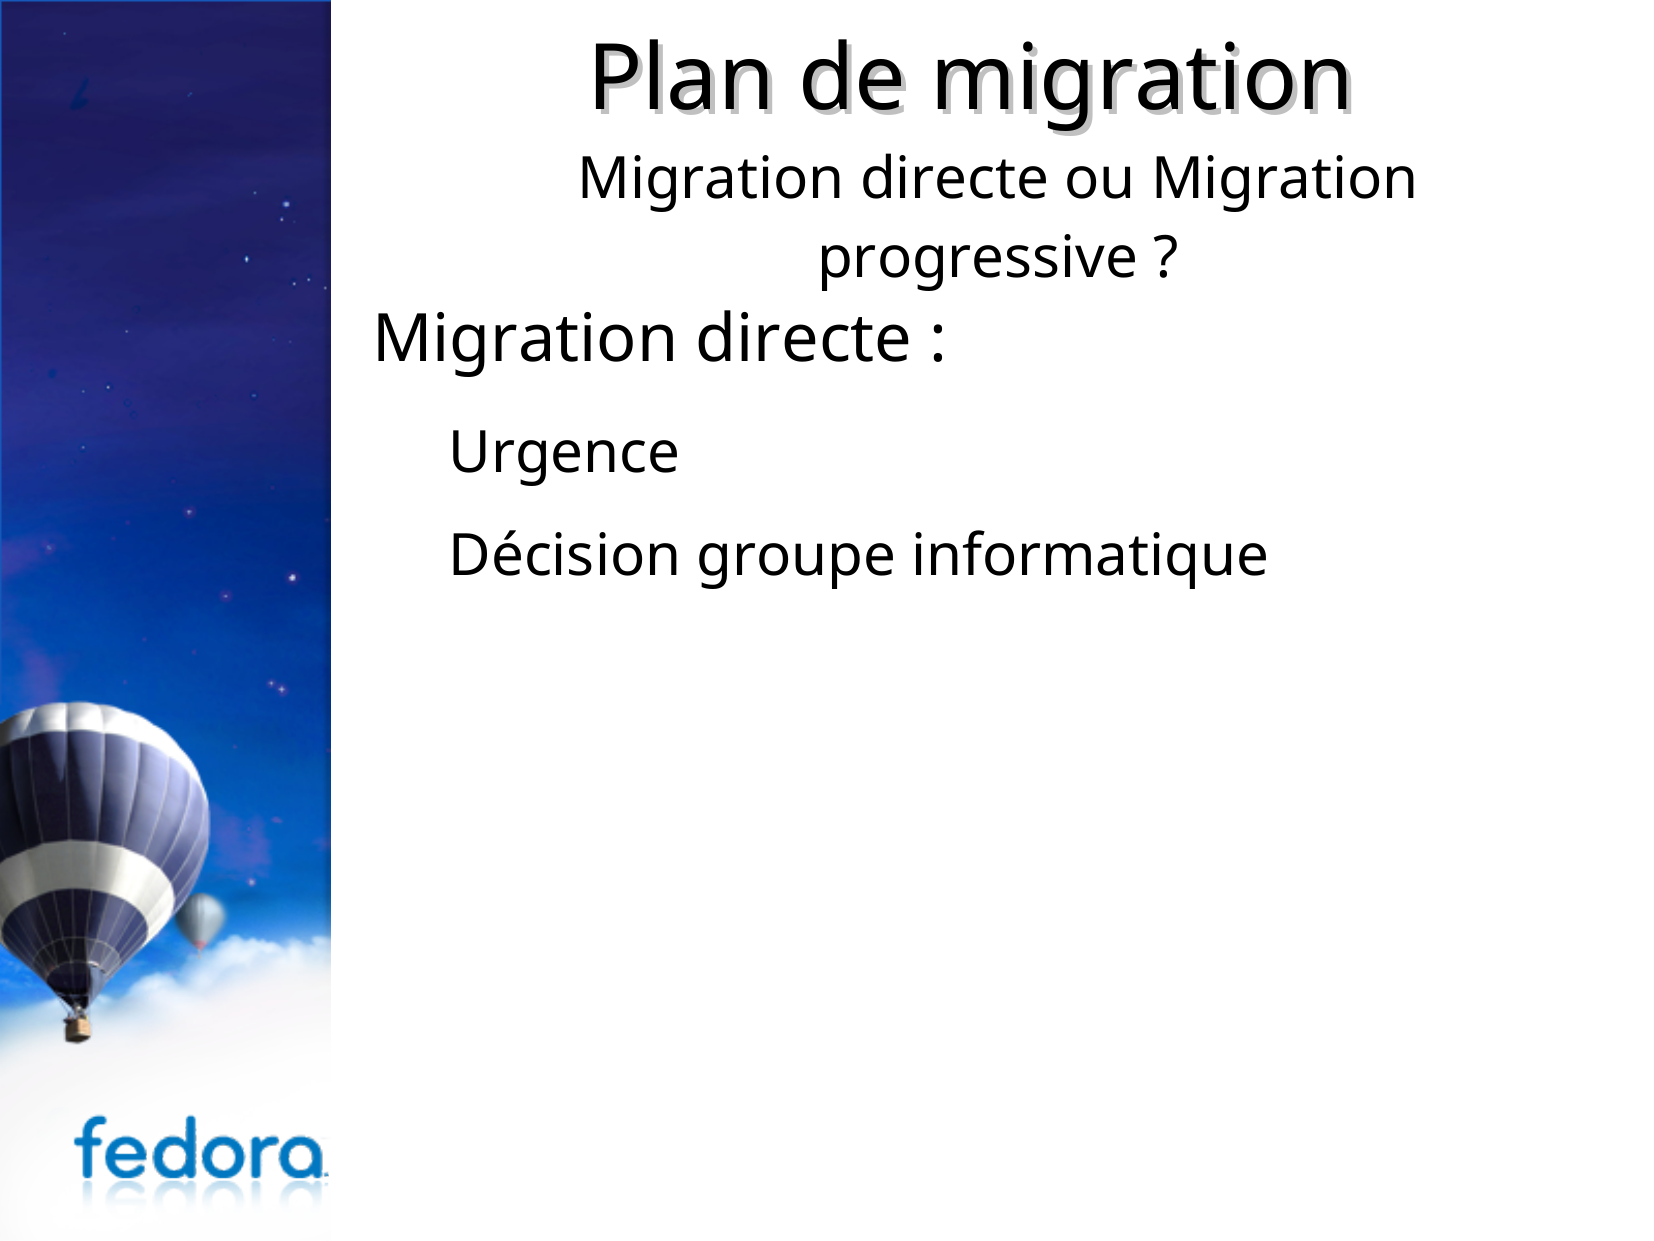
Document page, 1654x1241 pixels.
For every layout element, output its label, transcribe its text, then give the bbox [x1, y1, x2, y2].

title Plan de migration Migration directe ou Migration progressive ? [354, 56, 1571, 250]
list Migration directe : Urgence Décision groupe informatique [354, 290, 1625, 1094]
picture [0, 0, 331, 1241]
